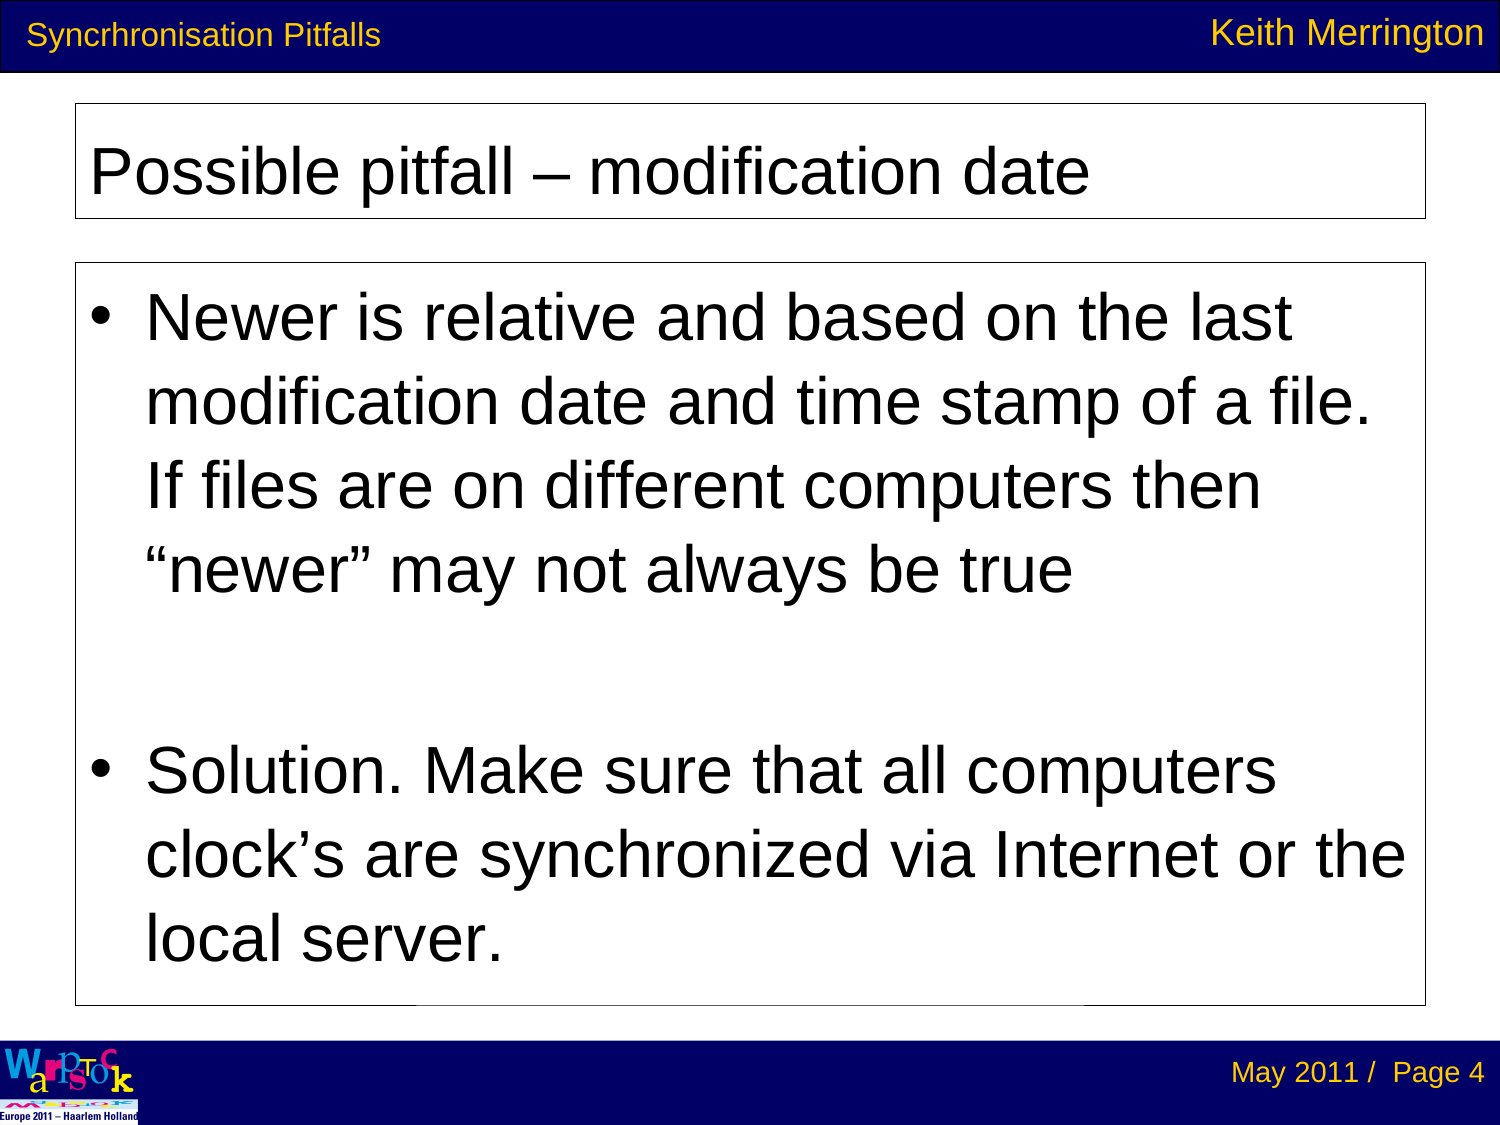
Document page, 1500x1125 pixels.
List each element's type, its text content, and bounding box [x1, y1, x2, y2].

list Newer is relative and based on the last modification date and time stamp of a file. If files are on different computers then “newer” may not always be true Solution. Make sure that all computers clock’s are synchronized via Internet or the local server. [75, 262, 1426, 1006]
title Possible pitfall – modification date [75, 103, 1426, 219]
picture [0, 1042, 138, 1125]
